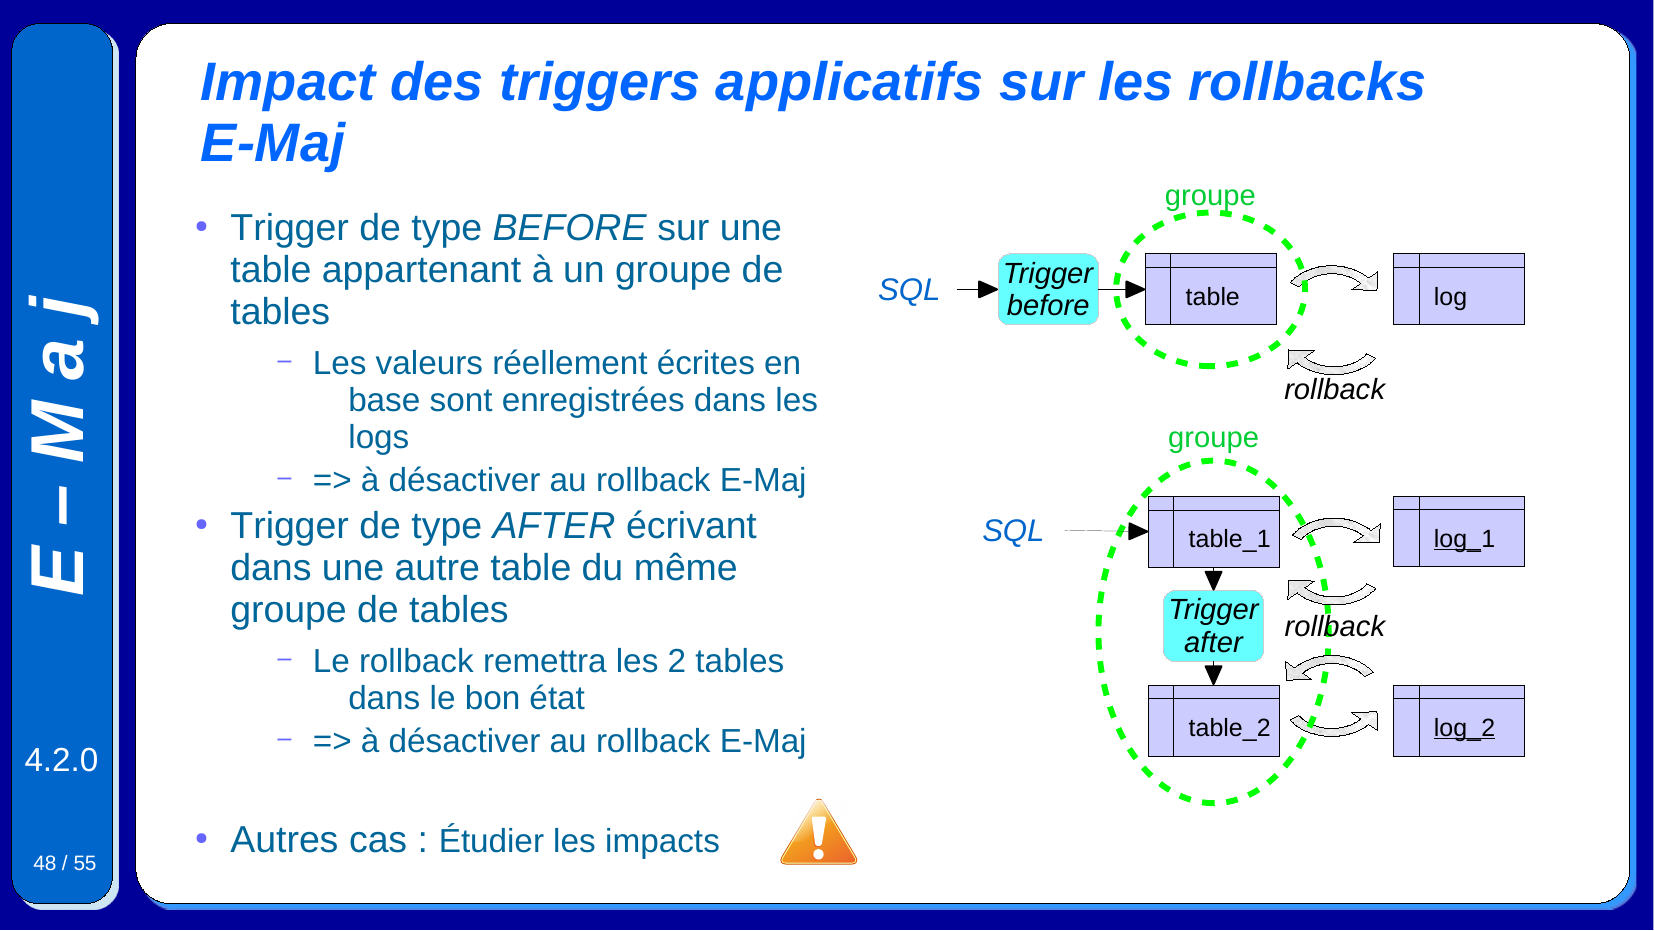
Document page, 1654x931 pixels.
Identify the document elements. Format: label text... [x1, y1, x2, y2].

title Impact des triggers applicatifs sur les rollbacks E-Maj [200, 34, 1575, 191]
text_box [1290, 265, 1378, 291]
text_box rollback [1269, 366, 1401, 414]
text_box log_1 [1393, 496, 1525, 567]
text_box SQL [962, 505, 1065, 556]
picture [767, 783, 871, 886]
text_box [1292, 518, 1381, 543]
text_box [1287, 580, 1376, 602]
text_box table_1 [1148, 496, 1280, 568]
text_box Trigger before [998, 253, 1099, 325]
text_box groupe [1150, 171, 1271, 219]
text_box [1290, 711, 1378, 737]
text_box log [1393, 253, 1525, 325]
text_box table [1145, 253, 1277, 325]
text_box SQL [862, 264, 957, 315]
text_box [1342, 353, 1376, 366]
text_box table_2 [1148, 685, 1280, 757]
text_box groupe [1153, 413, 1274, 461]
text_box rollback [1269, 602, 1401, 650]
list Trigger de type BEFORE sur une table appartenant à un groupe de tables Les valeurs réellement écrites en base sont enregistrées dans les logs => à désactiver au rollback E-Maj Trigger de type AFTER écrivant dans une autre table du même groupe de tables Le rollback remettra les 2 tables dans le bon état => à désactiver au rollback E-Maj Autres cas : Étudier les impacts [177, 206, 839, 880]
text_box [1285, 655, 1374, 681]
text_box Trigger after [1163, 590, 1264, 662]
text_box [1287, 349, 1326, 366]
text_box log_2 [1393, 685, 1525, 757]
